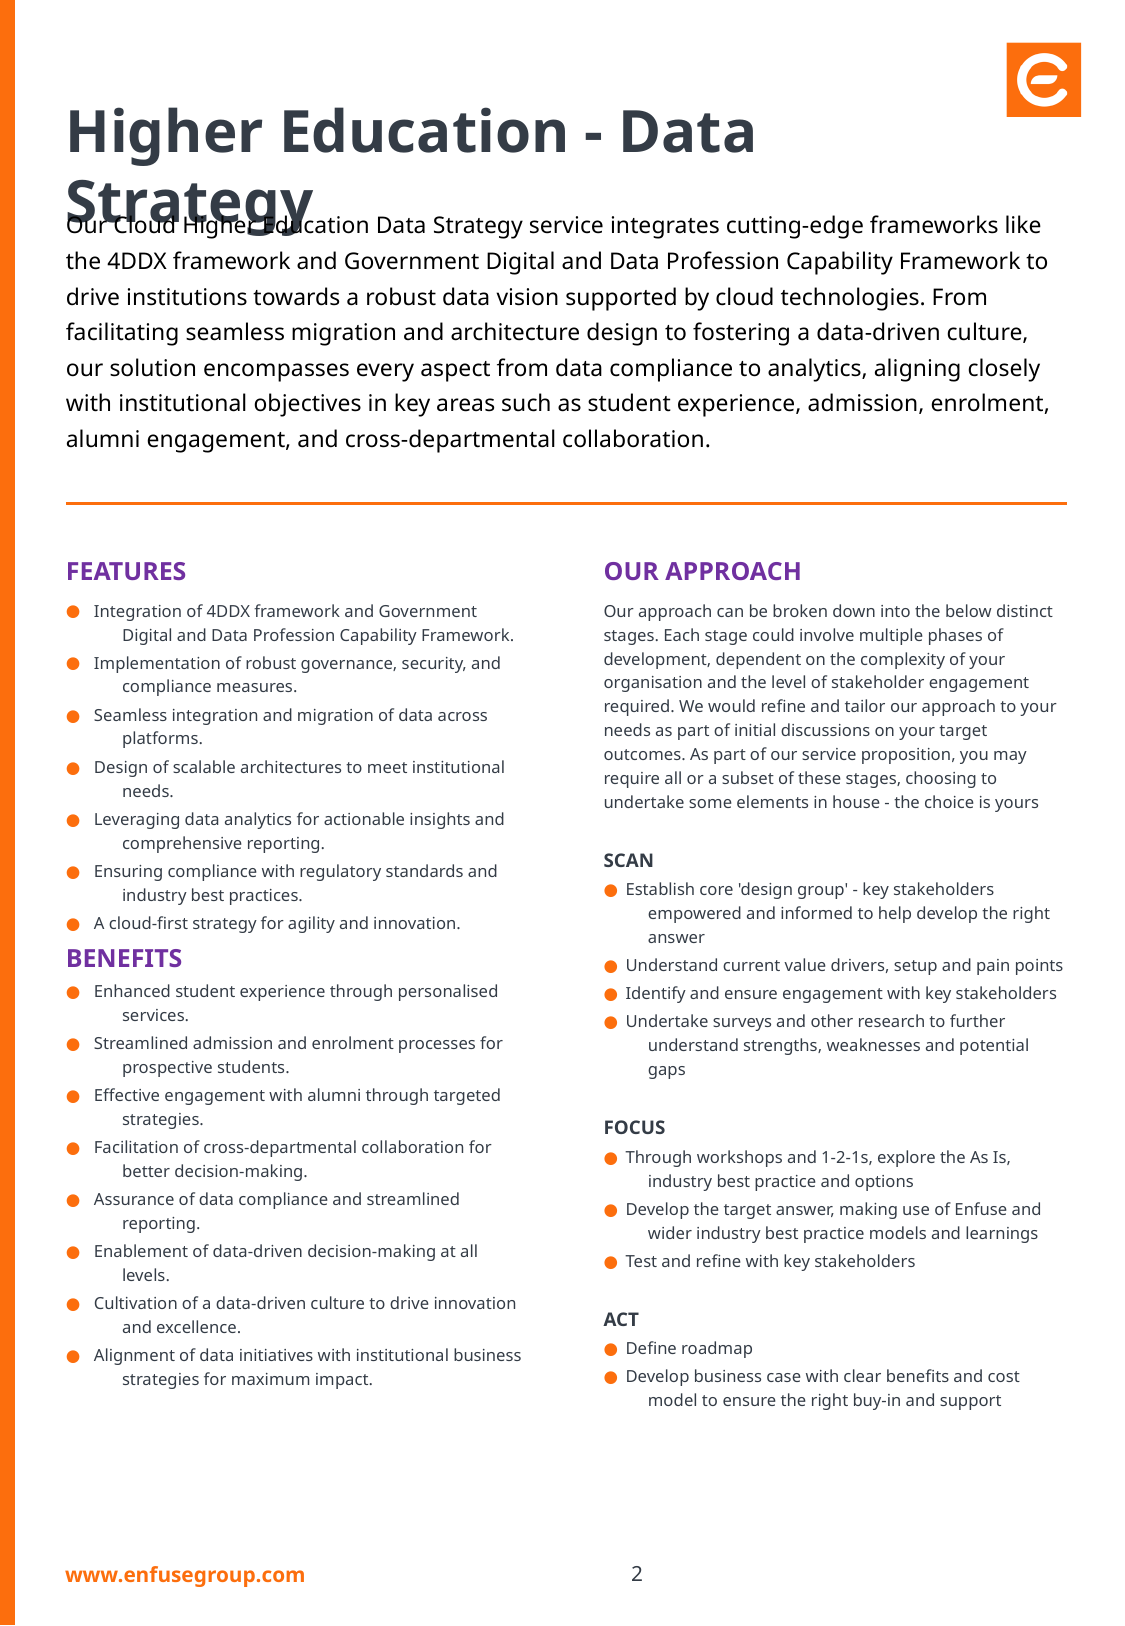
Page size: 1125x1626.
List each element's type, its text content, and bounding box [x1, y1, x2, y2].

text_box Our approach can be broken down into the below distinct stages. Each stage could involve multiple phases of development, dependent on the complexity of your organisation and the level of stakeholder engagement required. We would refine and tailor our approach to your needs as part of initial discussions on your target outcomes. As part of our service proposition, you may require all or a subset of these stages, choosing to undertake some elements in house - the choice is yours SCAN Establish core 'design group' - key stakeholders empowered and informed to help develop the right answer Understand current value drivers, setup and pain points Identify and ensure engagement with key stakeholders Undertake surveys and other research to further understand strengths, weaknesses and potential gaps FOCUS Through workshops and 1-2-1s, explore the As Is, industry best practice and options Develop the target answer, making use of Enfuse and wider industry best practice models and learnings Test and refine with key stakeholders ACT Define roadmap Develop business case with clear benefits and cost model to ensure the right buy-in and support [603, 594, 1068, 1485]
text_box Higher Education - Data Strategy [65, 86, 939, 189]
text_box FEATURES [65, 542, 530, 594]
text_box OUR APPROACH [603, 542, 1068, 594]
text_box Integration of 4DDX framework and Government Digital and Data Profession Capability Framework. Implementation of robust governance, security, and compliance measures. Seamless integration and migration of data across platforms. Design of scalable architectures to meet institutional needs. Leveraging data analytics for actionable insights and comprehensive reporting. Ensuring compliance with regulatory standards and industry best practices. A cloud-first strategy for agility and innovation. BENEFITS Enhanced student experience through personalised services. Streamlined admission and enrolment processes for prospective students. Effective engagement with alumni through targeted strategies. Facilitation of cross-departmental collaboration for better decision-making. Assurance of data compliance and streamlined reporting. Enablement of data-driven decision-making at all levels. Cultivation of a data-driven culture to drive innovation and excellence. Alignment of data initiatives with institutional business strategies for maximum impact. [65, 594, 530, 1485]
text_box Our Cloud Higher Education Data Strategy service integrates cutting-edge frameworks like the 4DDX framework and Government Digital and Data Profession Capability Framework to drive institutions towards a robust data vision supported by cloud technologies. From facilitating seamless migration and architecture design to fostering a data-driven culture, our solution encompasses every aspect from data compliance to analytics, aligning closely with institutional objectives in key areas such as student experience, admission, enrolment, alumni engagement, and cross-departmental collaboration. [65, 194, 1068, 297]
